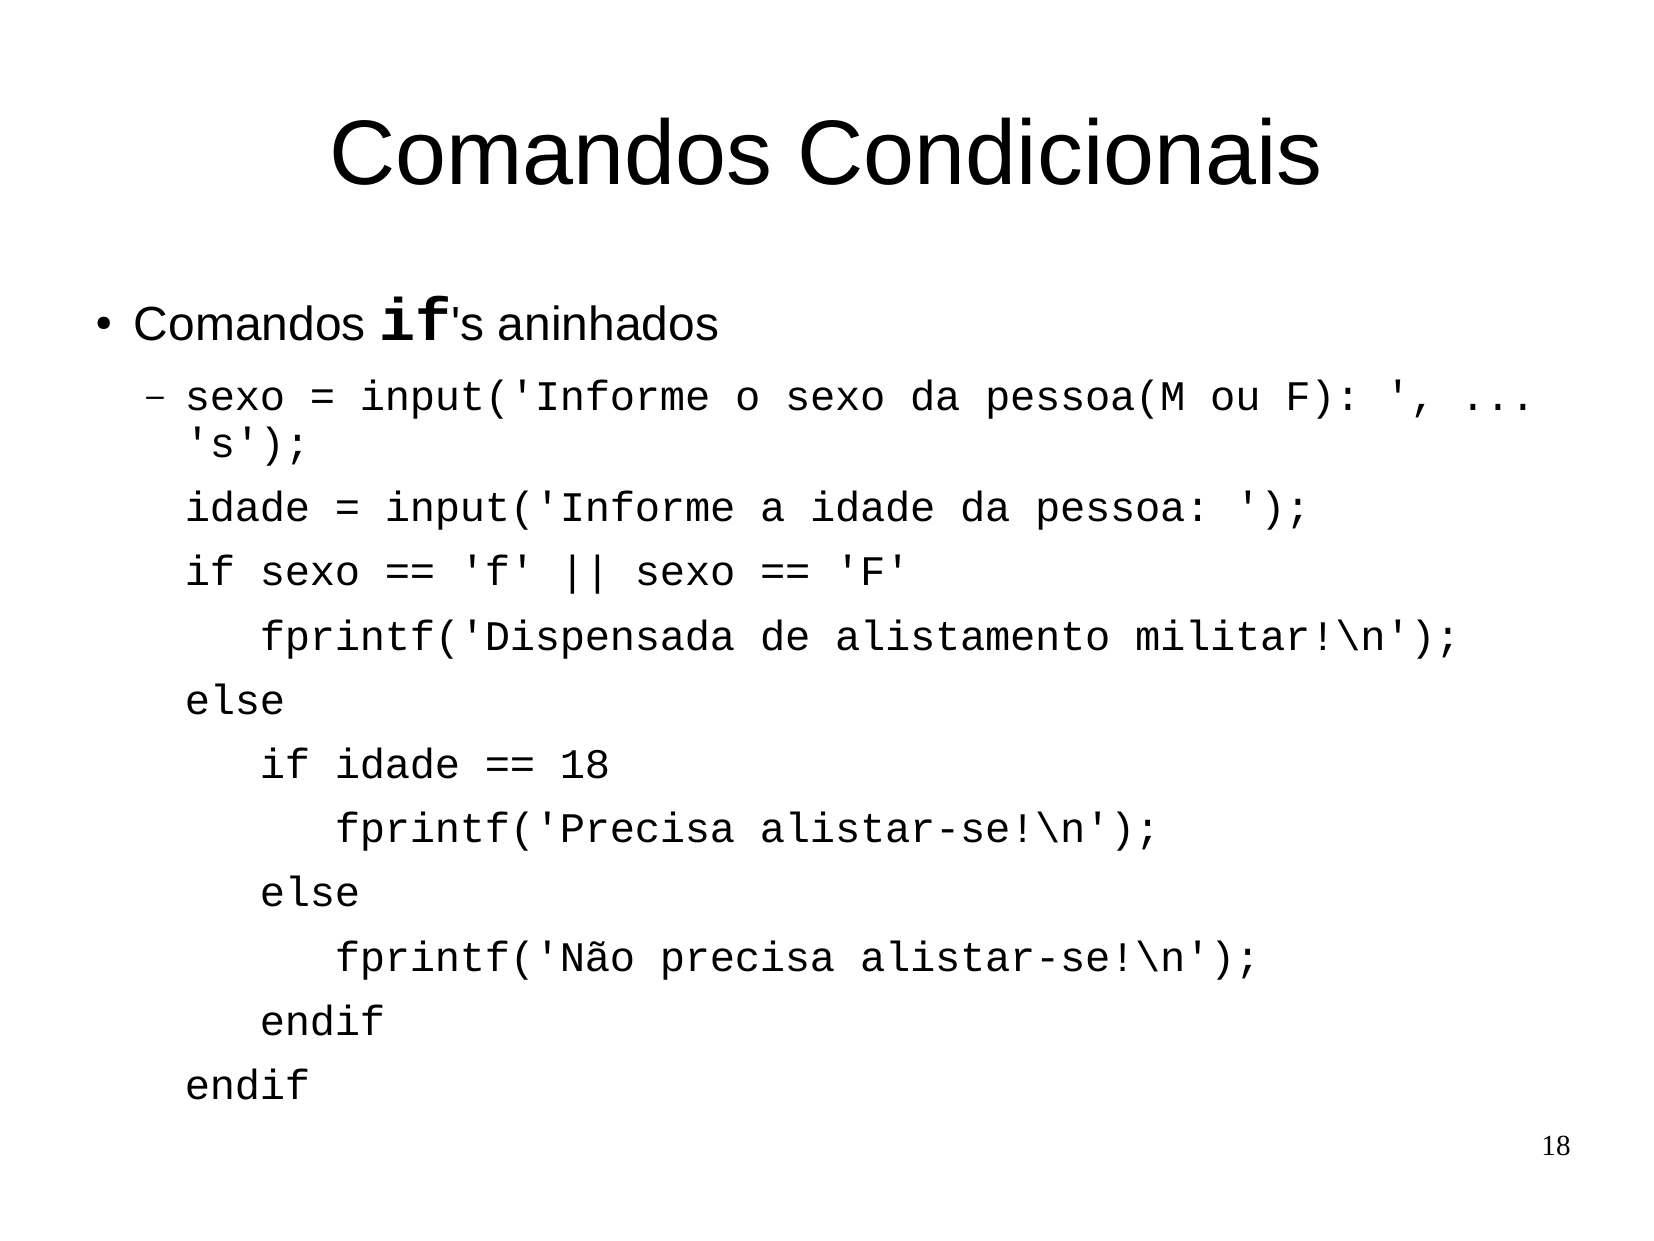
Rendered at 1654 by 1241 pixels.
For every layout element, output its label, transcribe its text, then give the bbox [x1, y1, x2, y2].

title Comandos Condicionais [82, 49, 1571, 257]
list Comandos if's aninhados sexo = input('Informe o sexo da pessoa(M ou F): ', ... 's'); idade = input('Informe a idade da pessoa: '); if sexo == 'f' || sexo == 'F' fprintf('Dispensada de alistamento militar!\n'); else if idade == 18 fprintf('Precisa alistar-se!\n'); else fprintf('Não precisa alistar-se!\n'); endif endif [82, 290, 1571, 1123]
